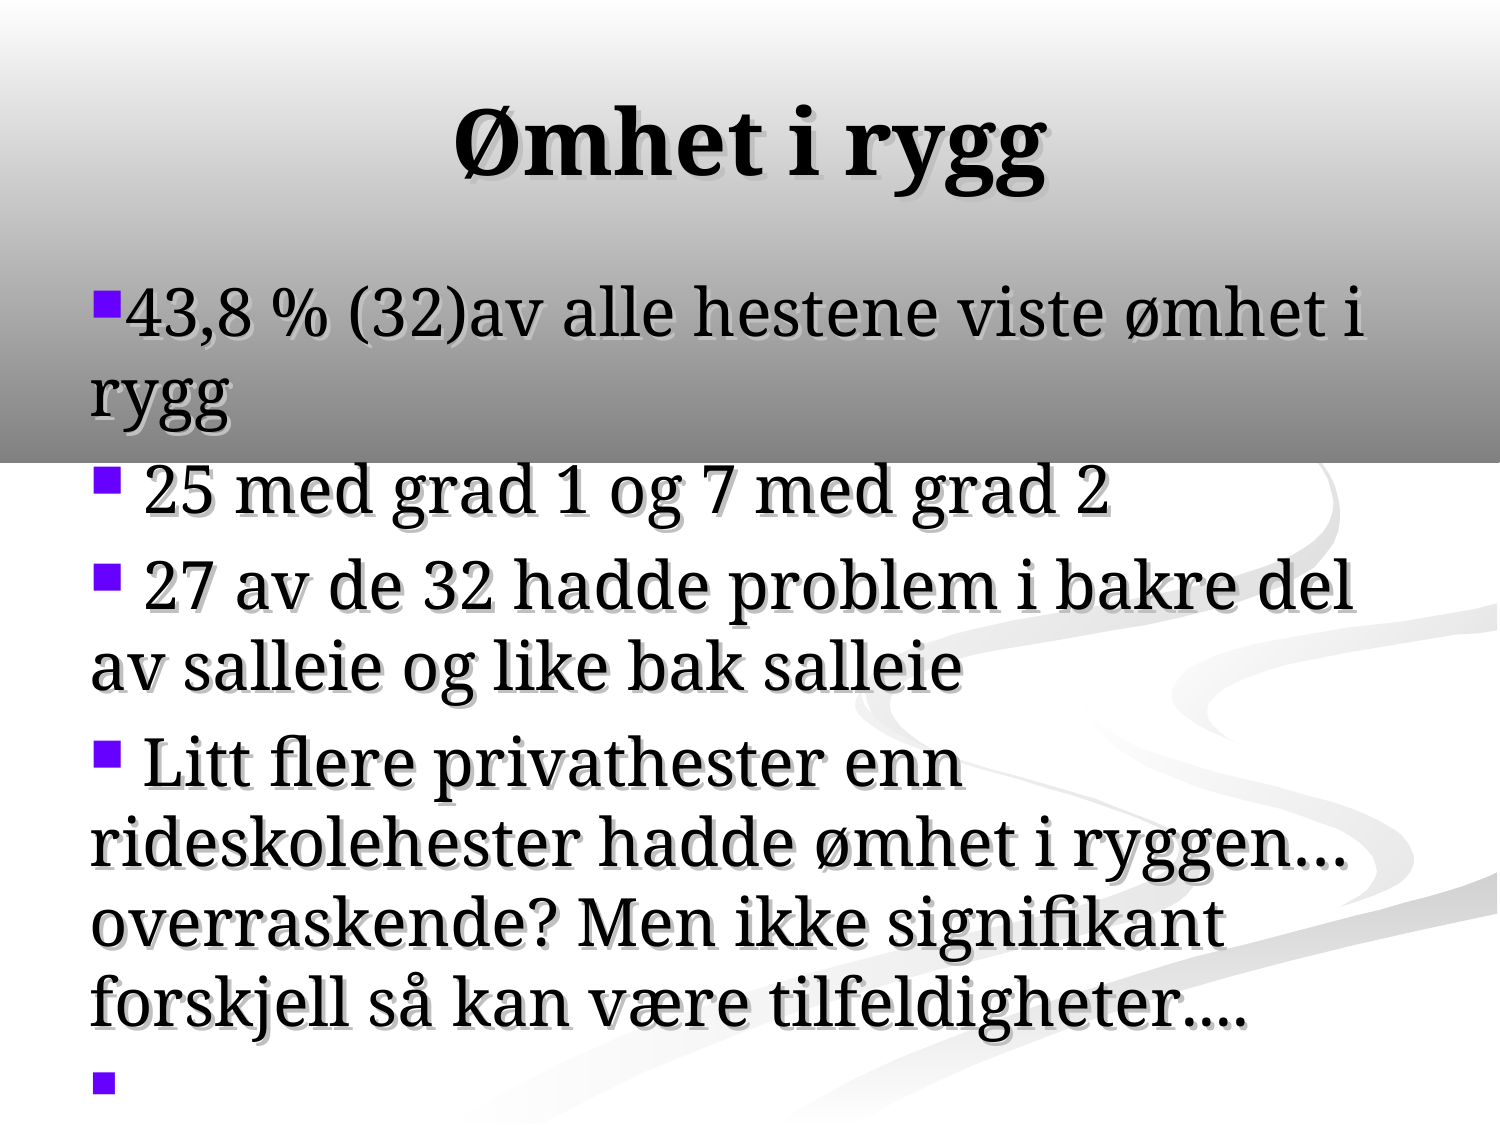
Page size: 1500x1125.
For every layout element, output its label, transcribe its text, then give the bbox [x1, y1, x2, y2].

list 43,8 % (32)av alle hestene viste ømhet i rygg 25 med grad 1 og 7 med grad 2 27 av de 32 hadde problem i bakre del av salleie og like bak salleie Litt flere privathester enn rideskolehester hadde ømhet i ryggen…overraskende? Men ikke signifikant forskjell så kan være tilfeldigheter.... [75, 262, 1426, 1050]
title Ømhet i rygg [75, 21, 1426, 257]
